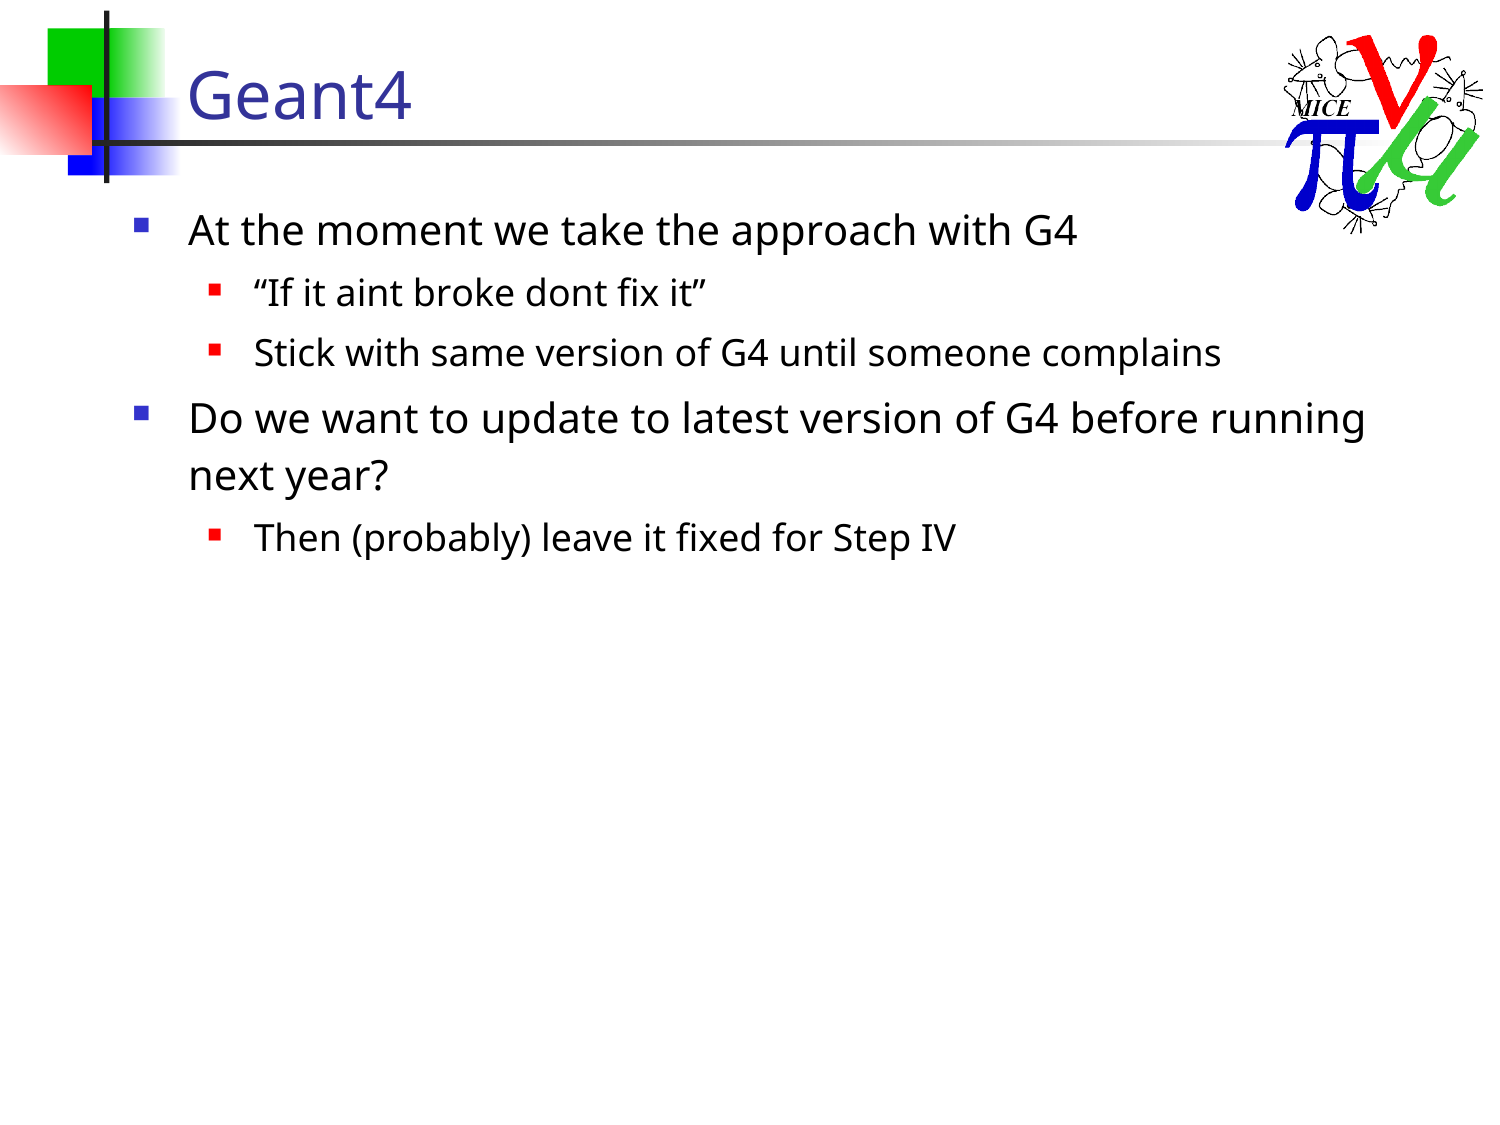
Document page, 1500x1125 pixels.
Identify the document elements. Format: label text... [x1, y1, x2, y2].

picture [1264, 5, 1500, 251]
list At the moment we take the approach with G4 “If it aint broke dont fix it” Stick with same version of G4 until someone complains Do we want to update to latest version of G4 before running next year? Then (probably) leave it fixed for Step IV [117, 192, 1393, 1125]
title Geant4 [186, 0, 1465, 188]
